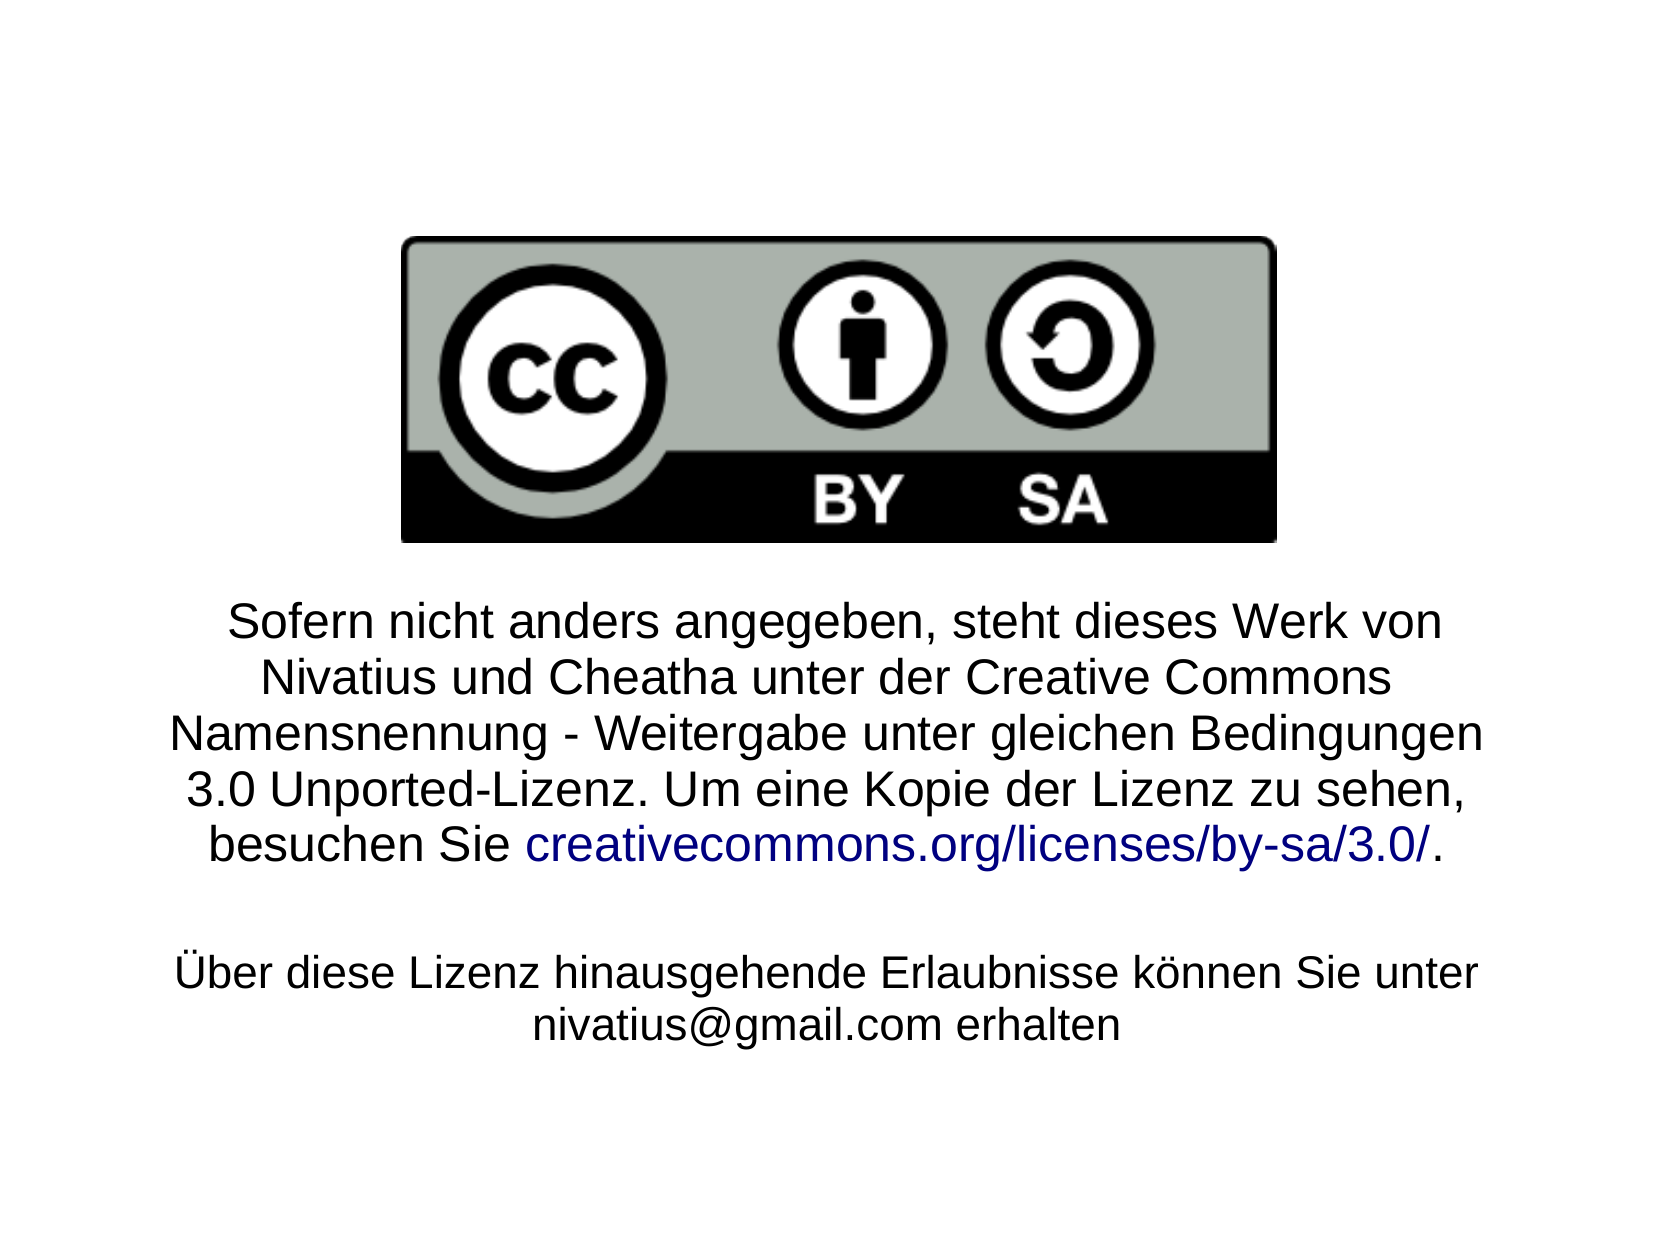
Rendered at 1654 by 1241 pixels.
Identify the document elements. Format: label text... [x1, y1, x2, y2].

subtitle Sofern nicht anders angegeben, steht dieses Werk von Nivatius und Cheatha unter der Creative Commons Namensnennung - Weitergabe unter gleichen Bedingungen 3.0 Unported-Lizenz. Um eine Kopie der Lizenz zu sehen, besuchen Sie creativecommons.org/licenses/by-sa/3.0/. Über diese Lizenz hinausgehende Erlaubnisse können Sie unter nivatius@gmail.com erhalten [159, 444, 1495, 1050]
picture [401, 236, 1277, 444]
